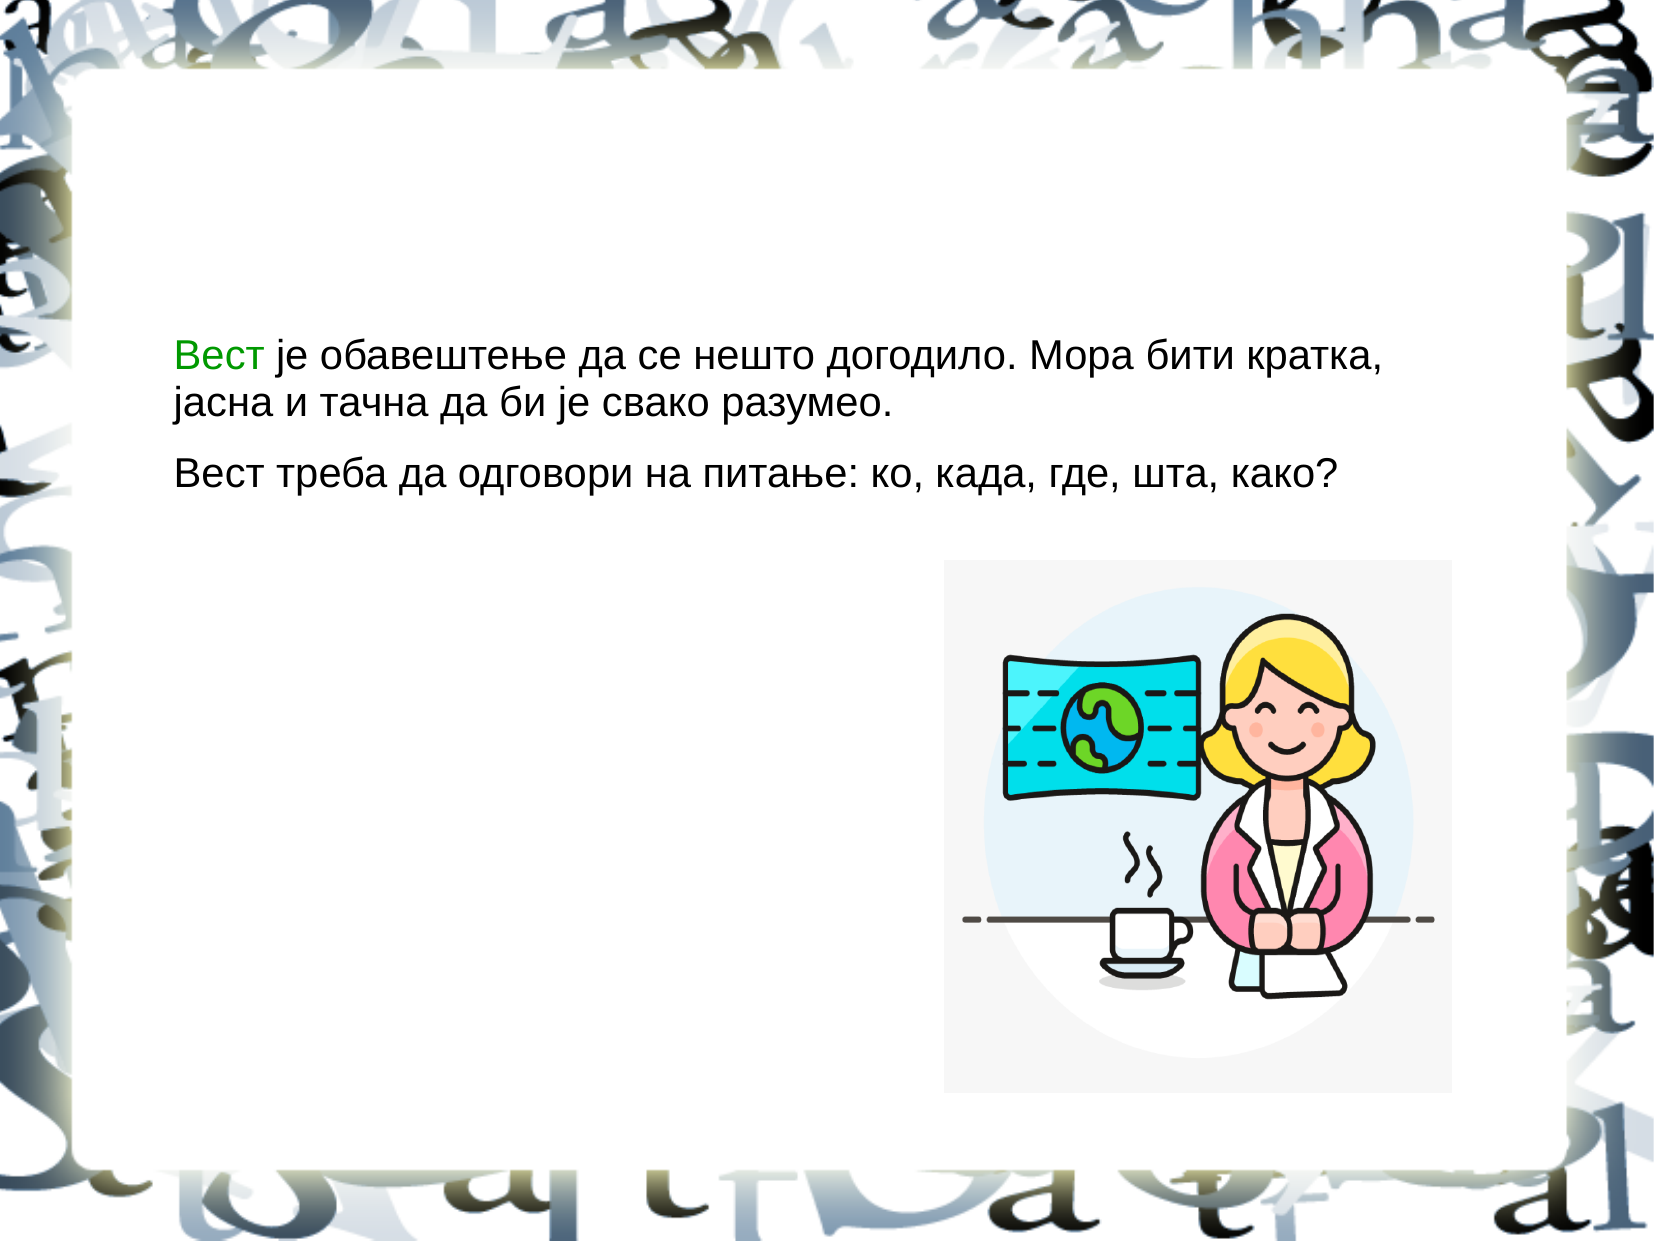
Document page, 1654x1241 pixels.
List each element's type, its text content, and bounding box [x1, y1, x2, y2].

text_box Вест је обавештење да се нешто догодило. Мора бити кратка, јасна и тачна да би је свако разумео. Вест треба да одговори на питање: ко, када, где, шта, како? [158, 324, 1447, 647]
picture [0, 0, 1654, 1241]
